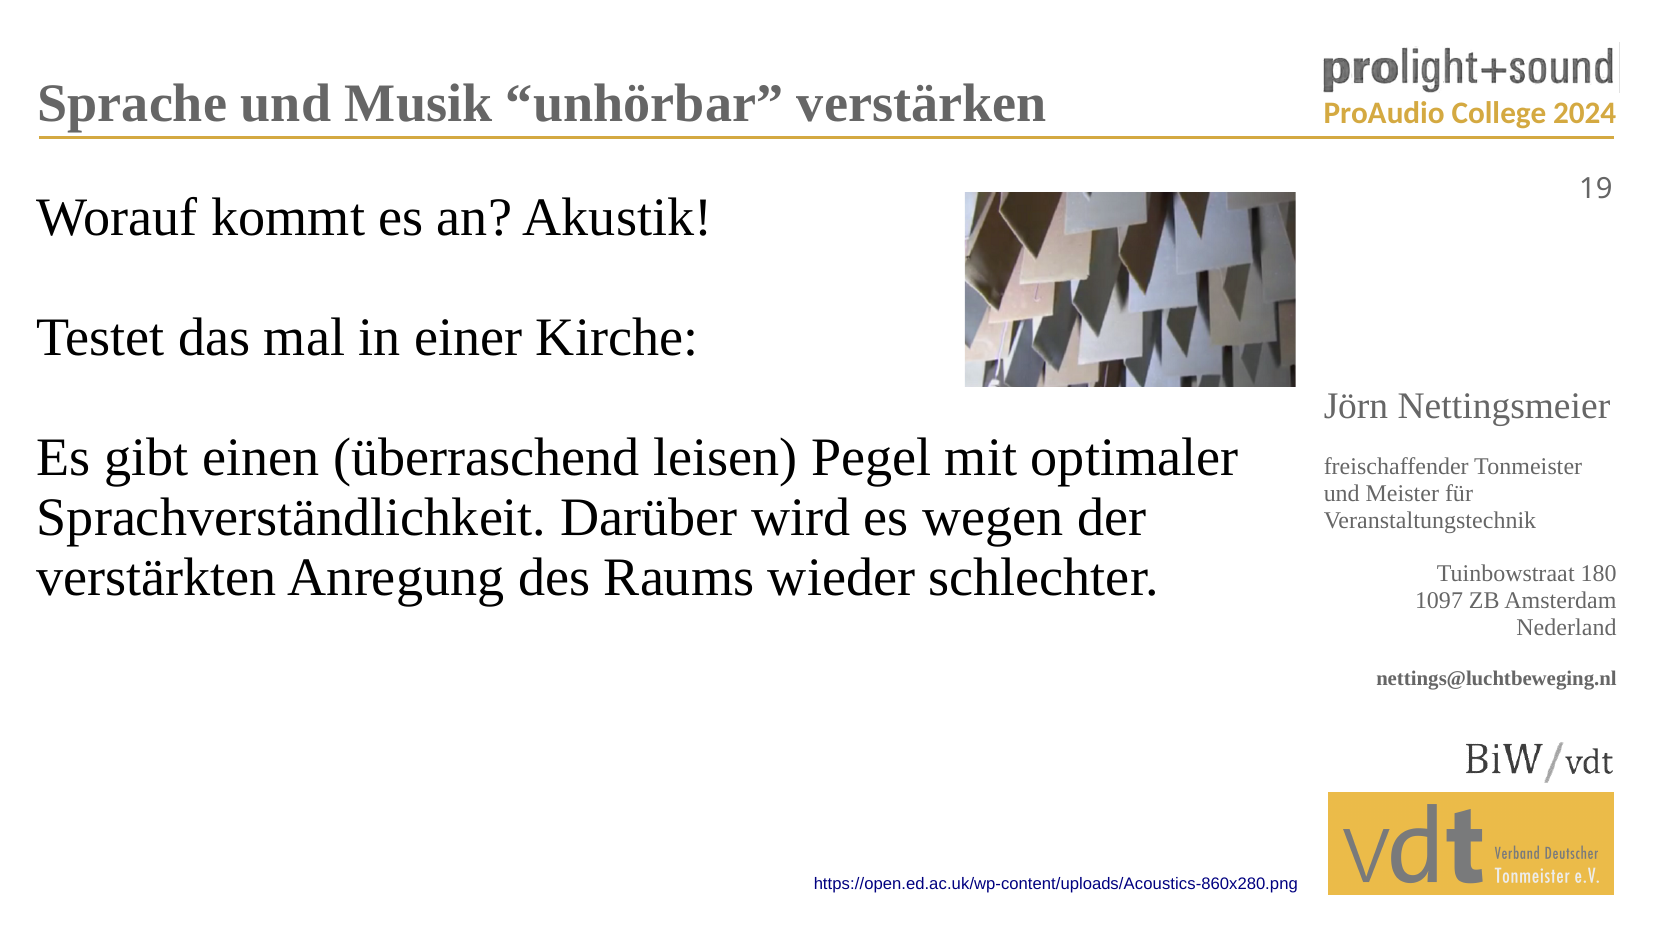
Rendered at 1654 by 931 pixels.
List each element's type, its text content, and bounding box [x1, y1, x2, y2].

text_box https://open.ed.ac.uk/wp-content/uploads/Acoustics-860x280.png [495, 866, 1314, 908]
picture [964, 192, 1296, 387]
list Worauf kommt es an? Akustik! Testet das mal in einer Kirche: Es gibt einen (überraschend leisen) Pegel mit optimaler Sprachverständlichkeit. Darüber wird es wegen der verstärkten Anregung des Raums wieder schlechter. [36, 187, 1312, 913]
title Sprache und Musik “unhörbar” verstärken [37, 43, 1275, 164]
picture [1318, 42, 1620, 93]
